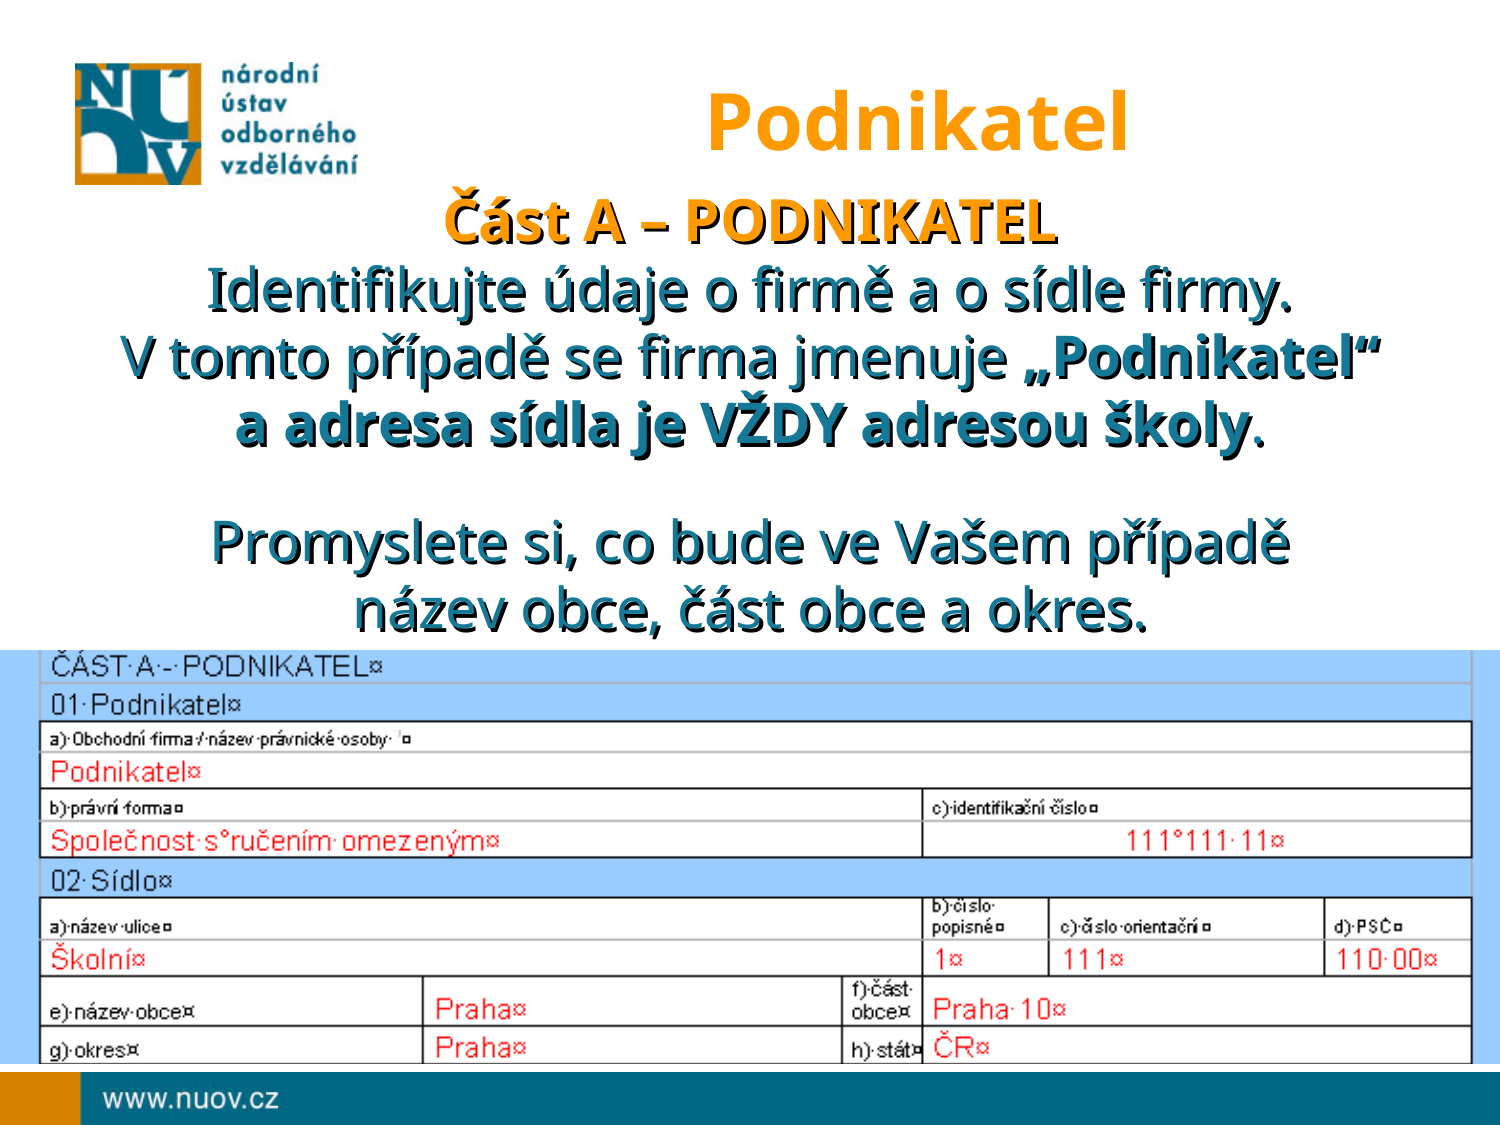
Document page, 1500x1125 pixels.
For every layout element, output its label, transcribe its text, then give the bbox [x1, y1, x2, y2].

title Podnikatel [412, 50, 1425, 174]
text_box [0, 1072, 1500, 1125]
picture [0, 650, 1500, 1064]
text_box [75, 62, 358, 174]
text_box Část A – PODNIKATEL Identifikujte údaje o firmě a o sídle firmy. V tomto případě se firma jmenuje „Podnikatel“ a adresa sídla je VŽDY adresou školy. Promyslete si, co bude ve Vašem případě název obce, část obce a okres. [0, 174, 1500, 648]
